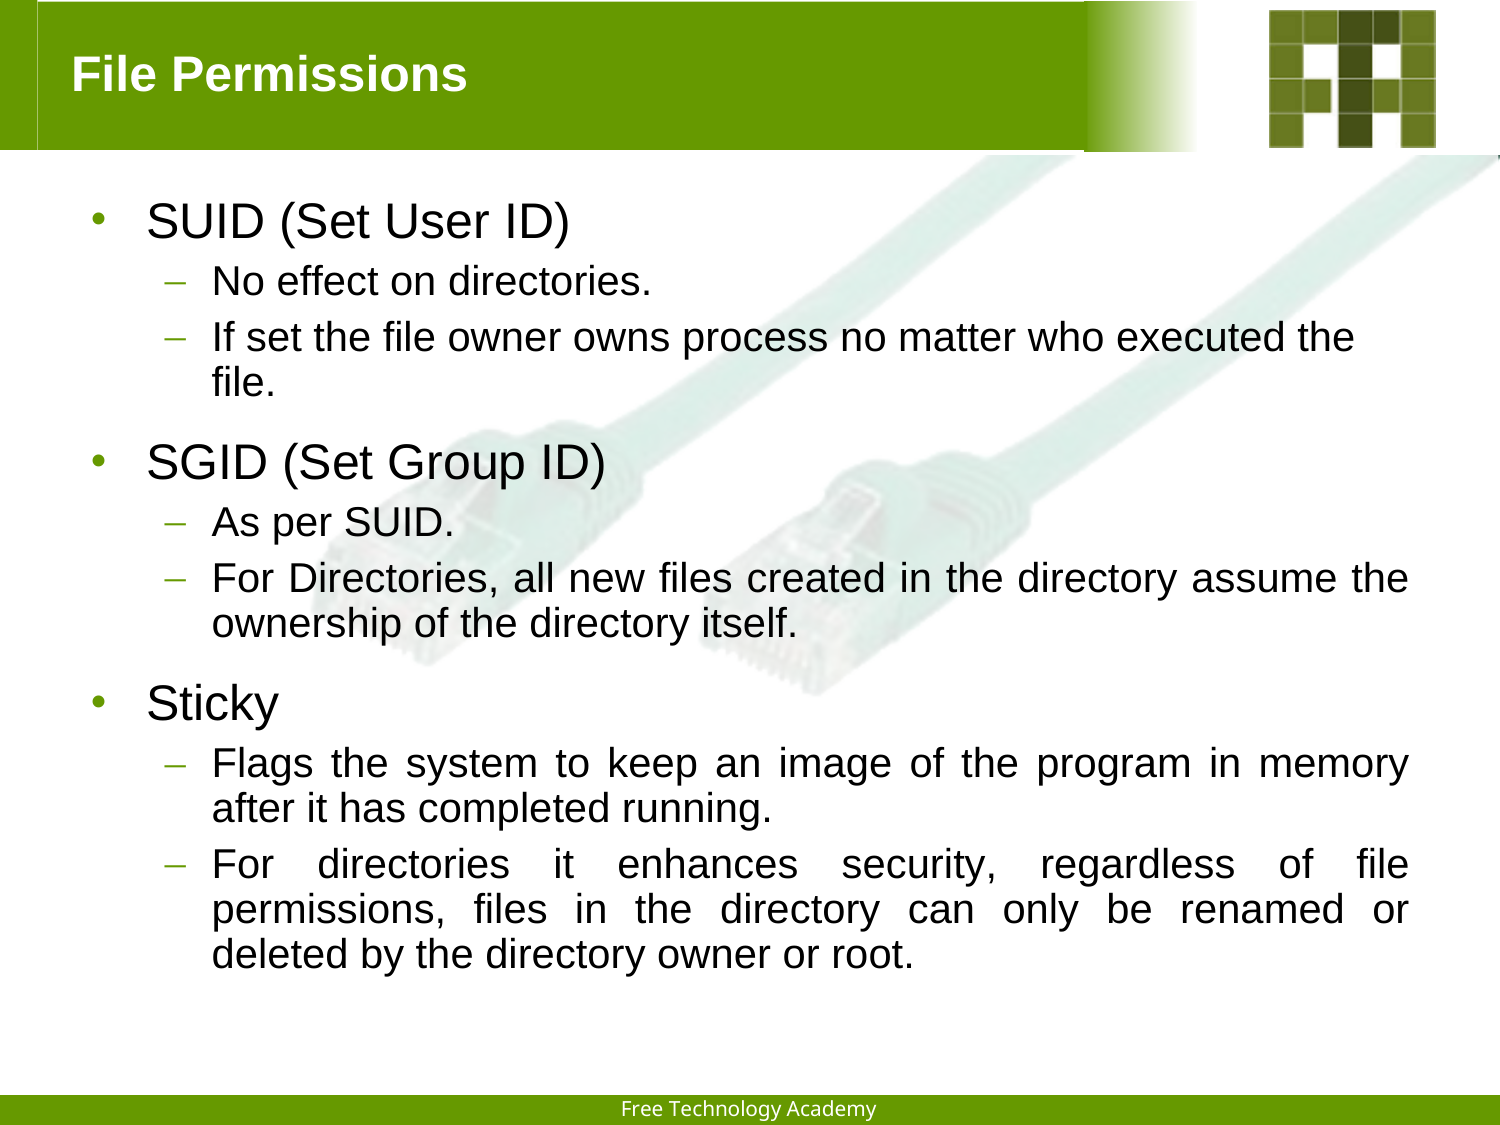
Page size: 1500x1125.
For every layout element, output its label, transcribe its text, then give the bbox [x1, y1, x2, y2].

title File Permissions [56, 1, 1107, 152]
list SUID (Set User ID) No effect on directories. If set the file owner owns process no matter who executed the file. SGID (Set Group ID) As per SUID. For Directories, all new files created in the directory assume the ownership of the directory itself. Sticky Flags the system to keep an image of the program in memory after it has completed running. For directories it enhances security, regardless of file permissions, files in the directory can only be renamed or deleted by the directory owner or root. [75, 187, 1426, 1040]
picture [1269, 10, 1436, 148]
